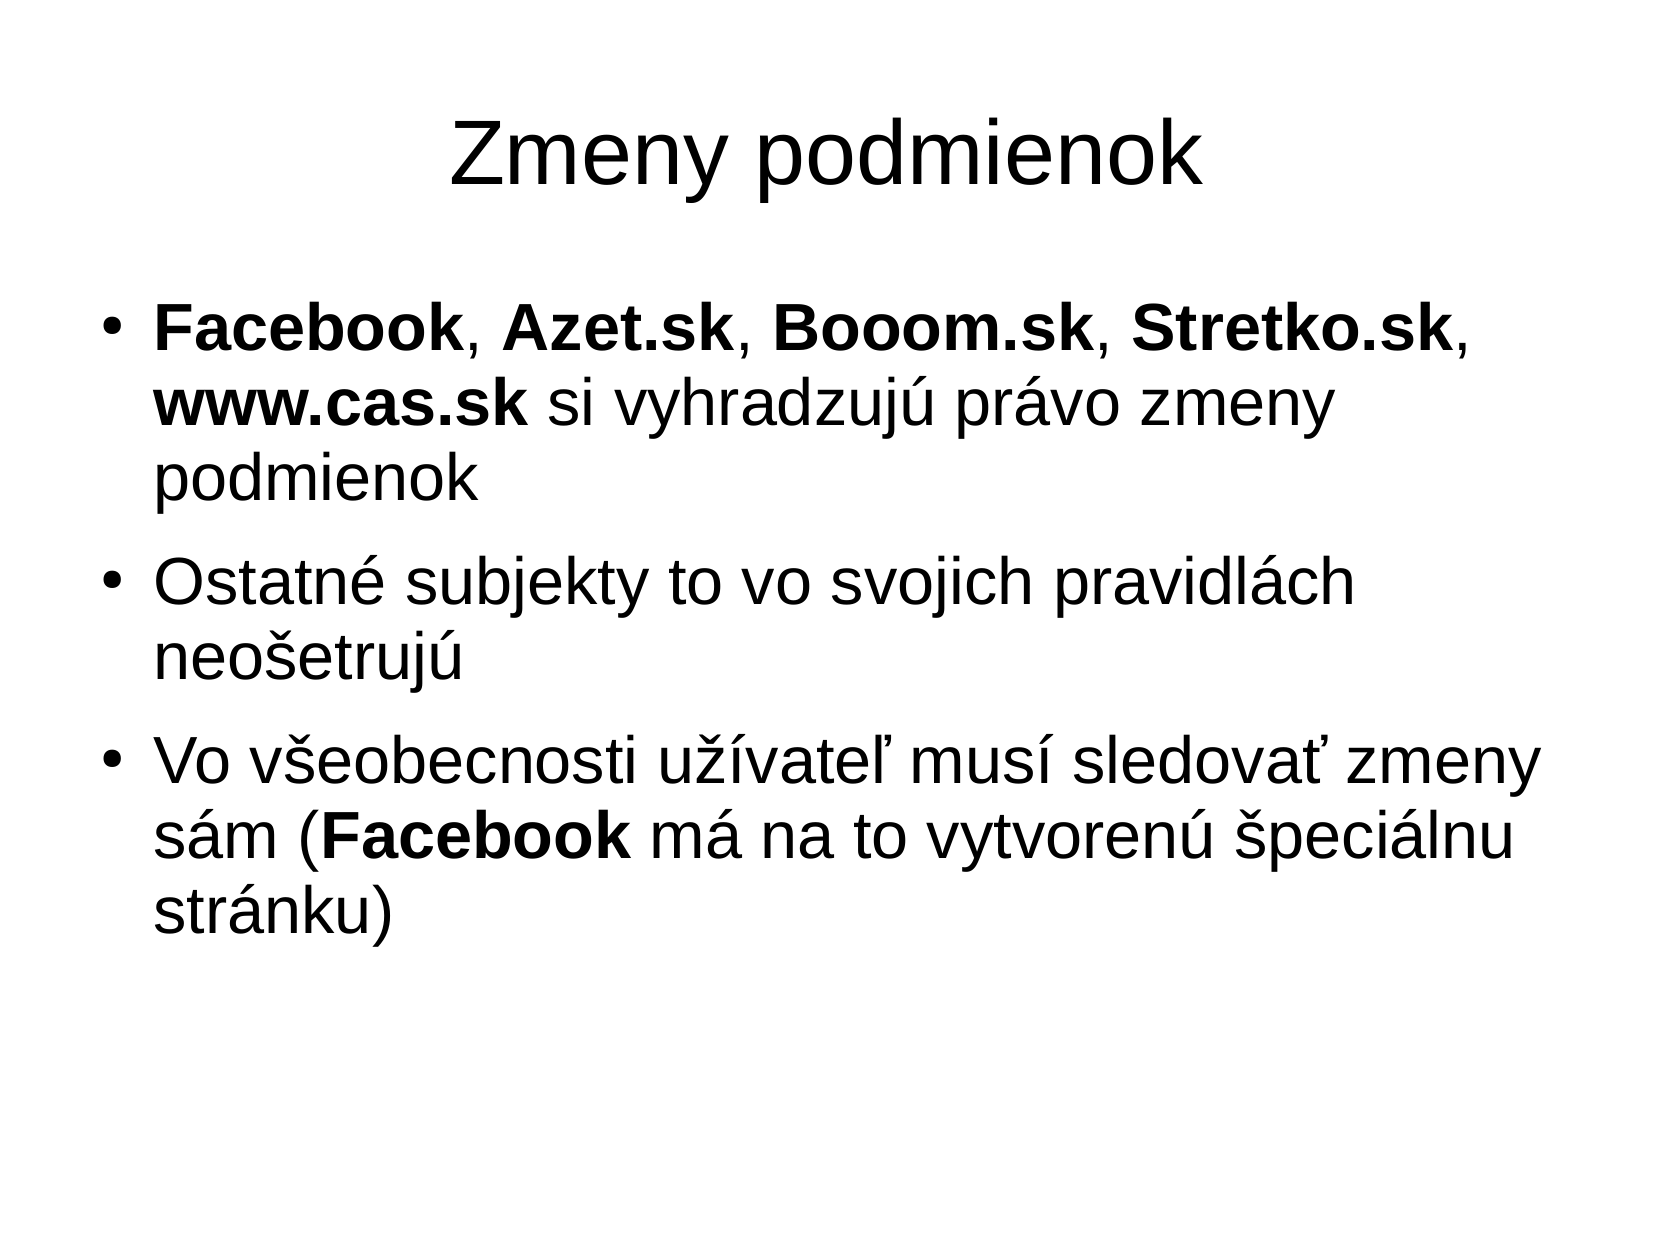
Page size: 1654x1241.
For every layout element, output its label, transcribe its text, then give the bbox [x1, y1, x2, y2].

title Zmeny podmienok [82, 56, 1571, 250]
list Facebook, Azet.sk, Booom.sk, Stretko.sk, www.cas.sk si vyhradzujú právo zmeny podmienok Ostatné subjekty to vo svojich pravidlách neošetrujú Vo všeobecnosti užívateľ musí sledovať zmeny sám (Facebook má na to vytvorenú špeciálnu stránku) [82, 290, 1571, 1094]
